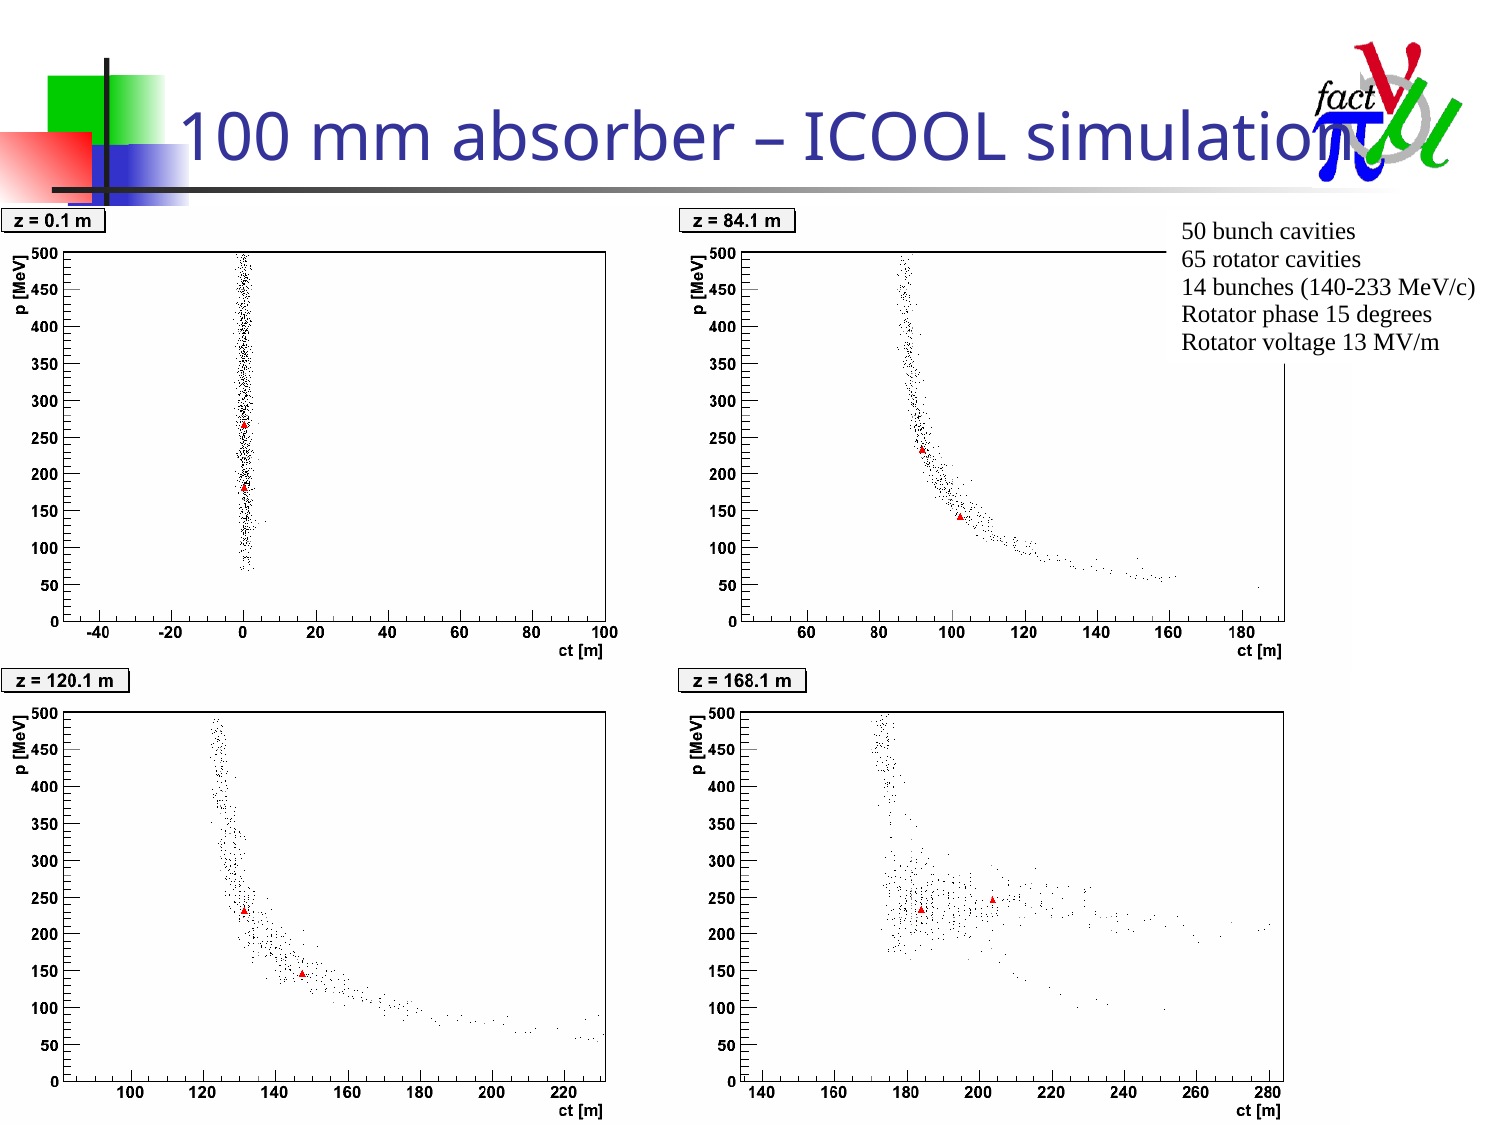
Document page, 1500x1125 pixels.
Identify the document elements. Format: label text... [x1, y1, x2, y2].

picture [0, 206, 1352, 1125]
picture [1441, 41, 1463, 188]
title 100 mm absorber – ICOOL simulation [162, 0, 1441, 188]
text_box 50 bunch cavities 65 rotator cavities 14 bunches (140-233 MeV/c) Rotator phase 15 degrees Rotator voltage 13 MV/m [1166, 210, 1491, 364]
